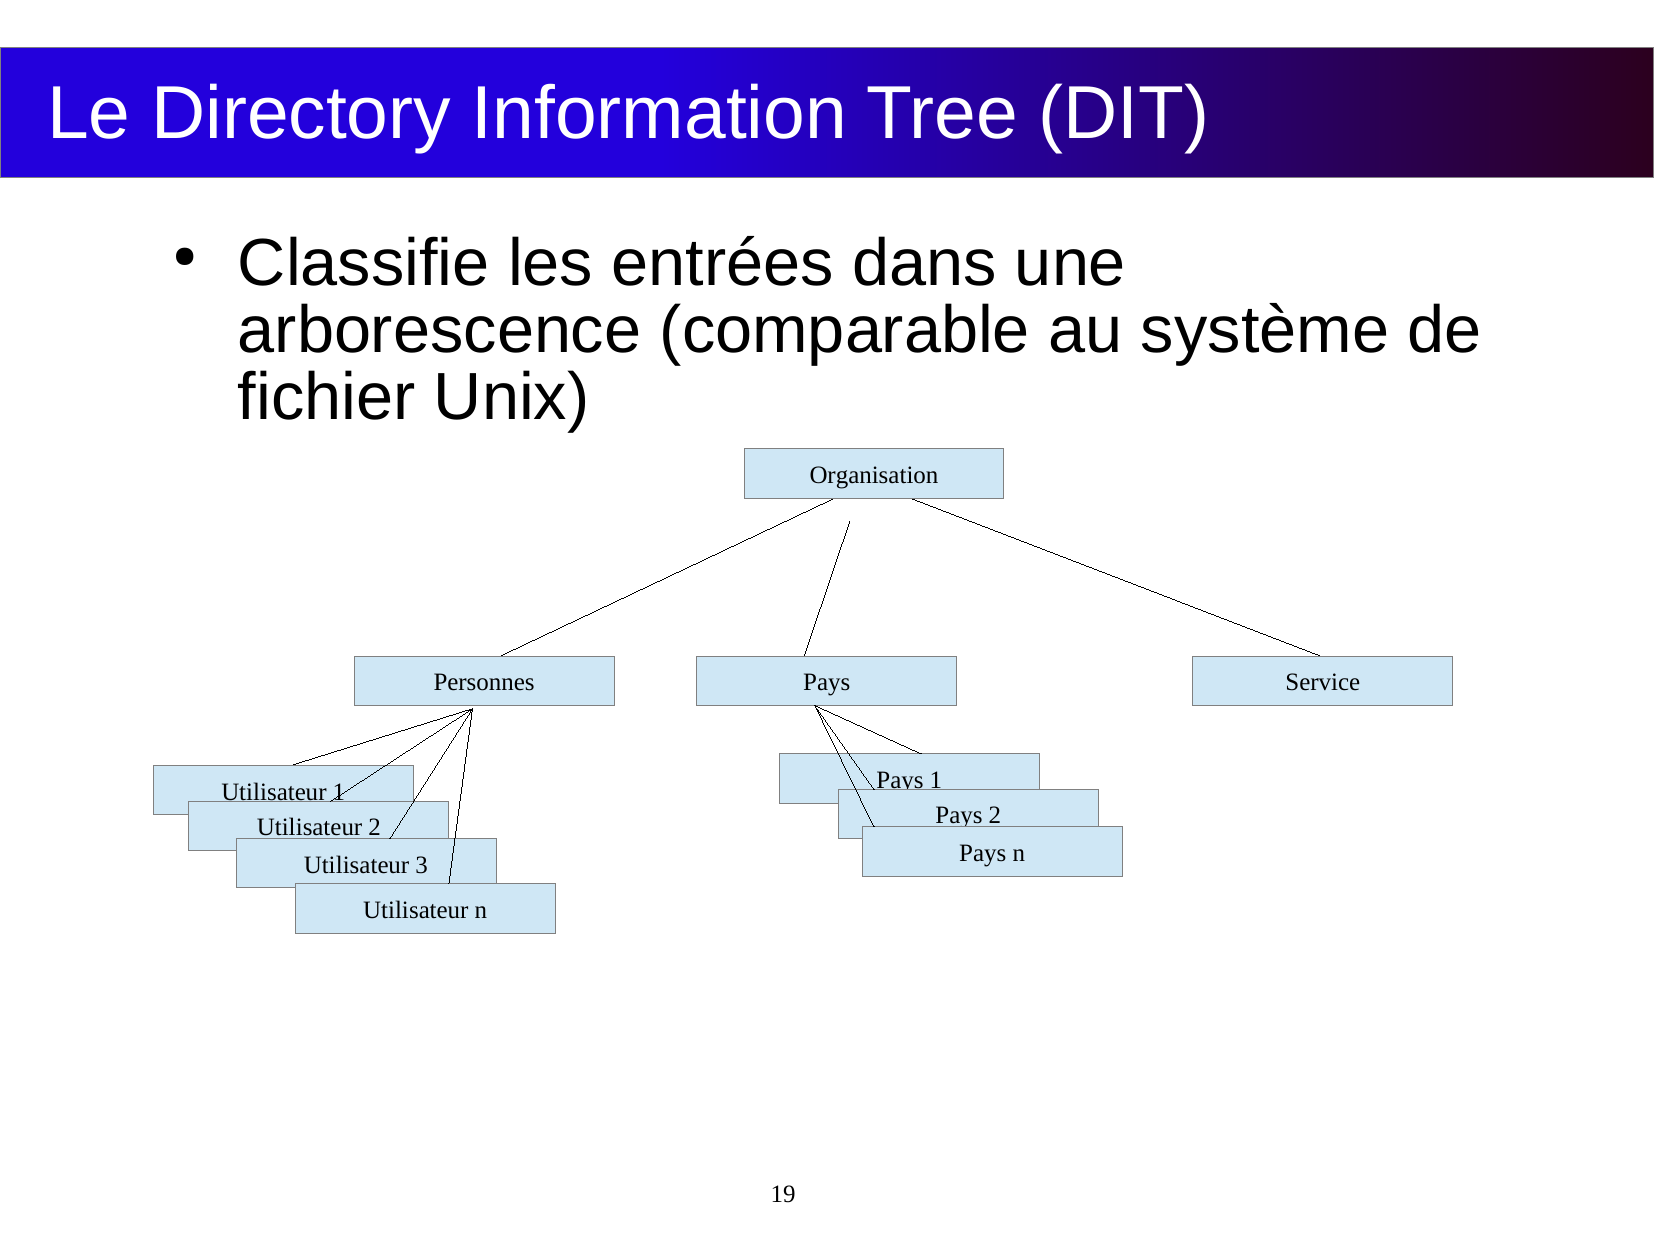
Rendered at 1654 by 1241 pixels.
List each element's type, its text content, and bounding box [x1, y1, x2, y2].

text_box Pays 2 [838, 789, 1099, 839]
text_box Utilisateur n [295, 883, 556, 934]
text_box Pays n [862, 826, 1123, 877]
text_box Utilisateur 2 [188, 801, 449, 851]
title Le Directory Information Tree (DIT) [47, 6, 1477, 225]
text_box Service [1192, 656, 1453, 706]
text_box Personnes [354, 656, 615, 706]
text_box Pays 1 [779, 753, 1040, 804]
text_box Organisation [744, 448, 1004, 499]
list Classifie les entrées dans une arborescence (comparable au système de fichier Unix) [116, 231, 1528, 951]
text_box Utilisateur 3 [236, 838, 497, 888]
text_box Pays [696, 656, 957, 706]
text_box Utilisateur 1 [153, 765, 414, 815]
